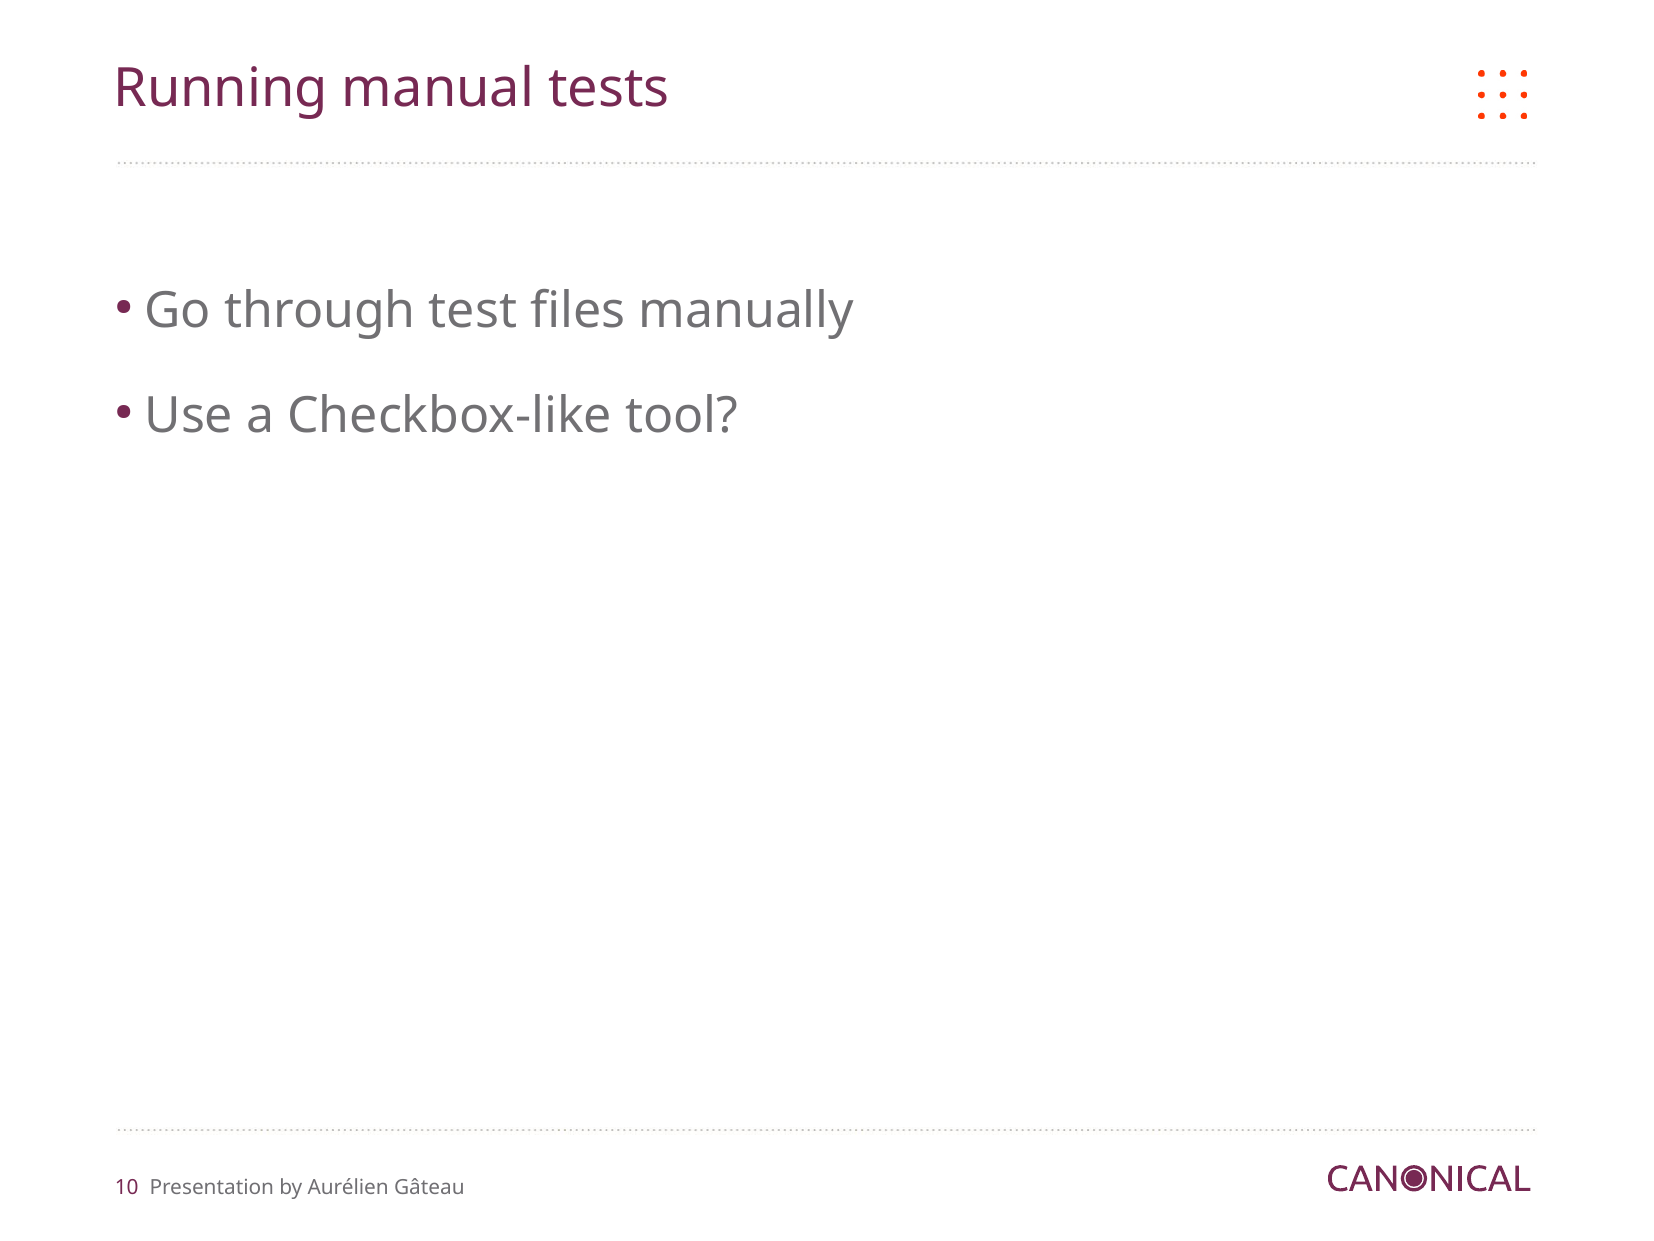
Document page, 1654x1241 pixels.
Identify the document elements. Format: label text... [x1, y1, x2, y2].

title Running manual tests [113, 64, 1382, 107]
picture [116, 1128, 1539, 1135]
picture [1478, 70, 1527, 119]
picture [116, 160, 1539, 168]
list Go through test files manually Use a Checkbox-like tool? [115, 256, 1540, 1076]
